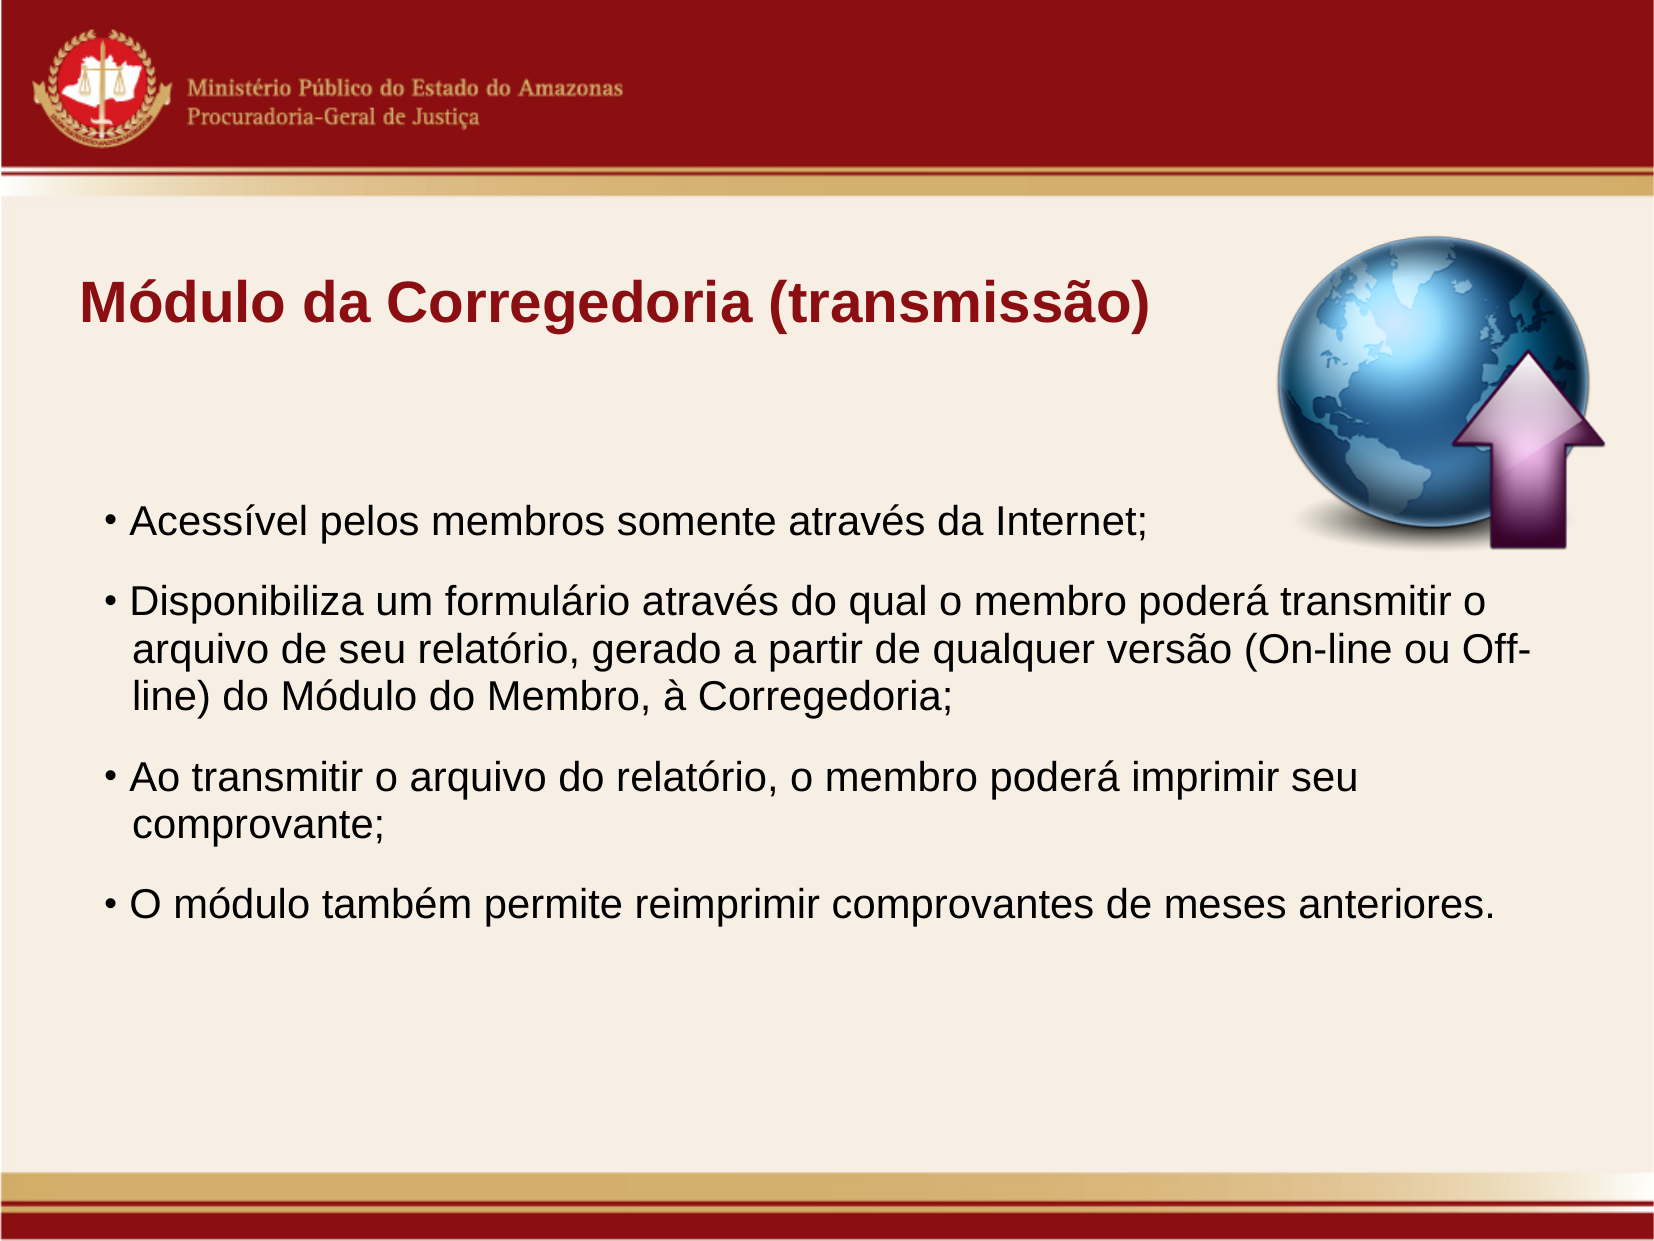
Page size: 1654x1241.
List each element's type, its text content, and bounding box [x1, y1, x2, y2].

picture [0, 0, 1654, 1241]
text_box Módulo da Corregedoria (transmissão) [64, 259, 1269, 376]
text_box Acessível pelos membros somente através da Internet; Disponibiliza um formulário através do qual o membro poderá transmitir o arquivo de seu relatório, gerado a partir de qualquer versão (On-line ou Off-line) do Módulo do Membro, à Corregedoria; Ao transmitir o arquivo do relatório, o membro poderá imprimir seu comprovante; O módulo também permite reimprimir comprovantes de meses anteriores. [88, 490, 1550, 936]
